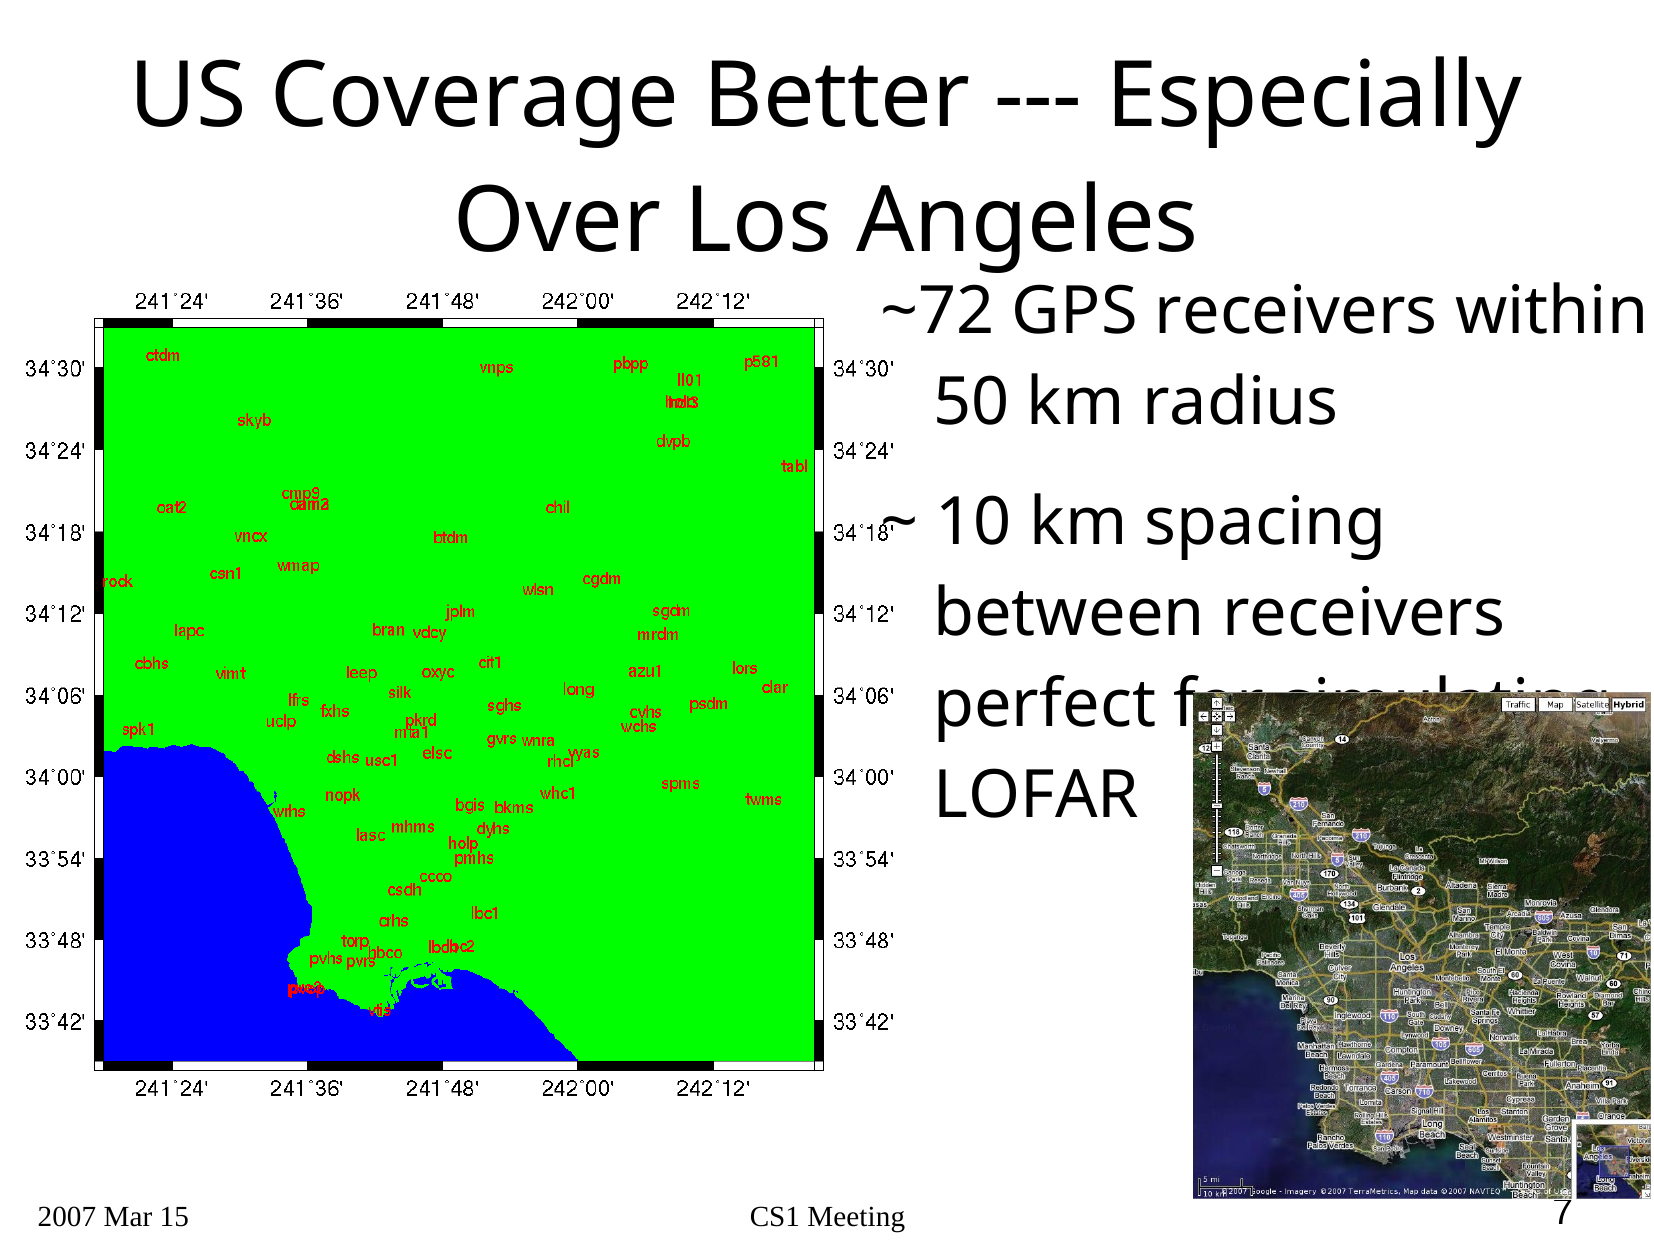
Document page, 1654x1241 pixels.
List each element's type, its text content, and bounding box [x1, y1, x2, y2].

title US Coverage Better --- Especially Over Los Angeles [82, 46, 1571, 260]
list ~72 GPS receivers within 50 km radius ~ 10 km spacing between receivers perfect for simulating LOFAR [862, 262, 1651, 863]
picture [0, 262, 914, 1134]
picture [1193, 692, 1651, 1201]
